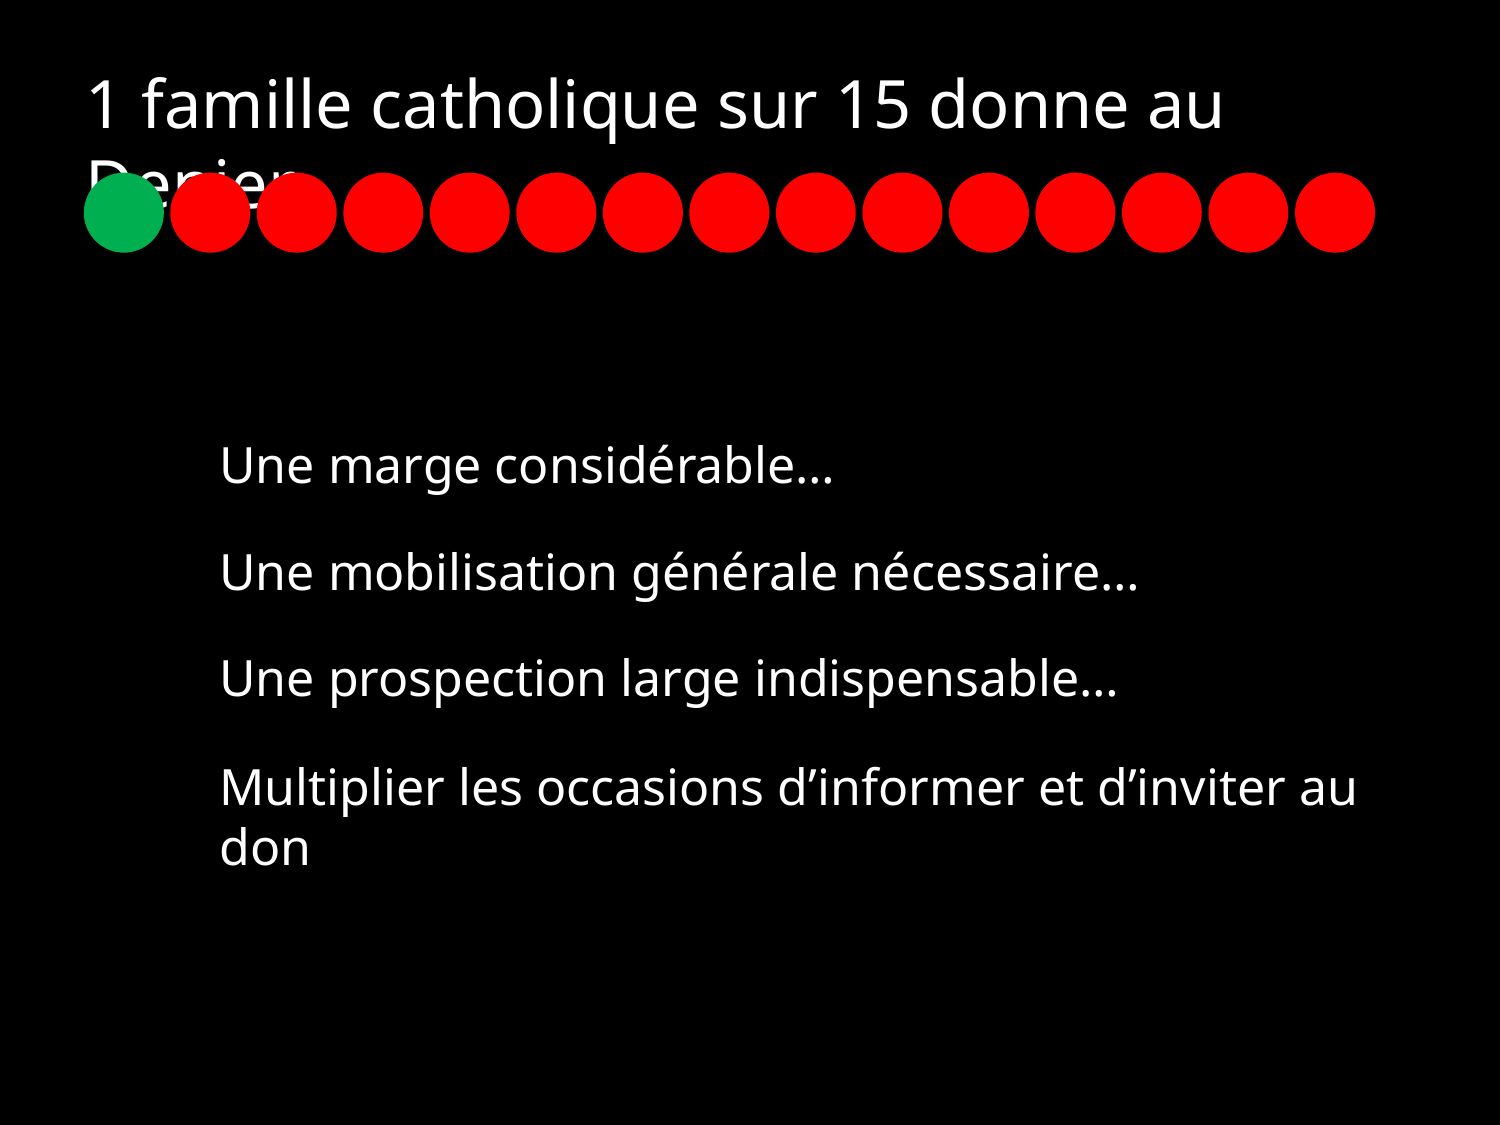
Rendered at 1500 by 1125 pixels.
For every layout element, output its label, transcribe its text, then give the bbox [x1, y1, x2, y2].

text_box [343, 172, 424, 253]
text_box [170, 172, 251, 253]
text_box [516, 172, 597, 253]
text_box [83, 172, 164, 253]
text_box [429, 172, 510, 253]
text_box [602, 172, 683, 253]
text_box Une mobilisation générale nécessaire… [204, 527, 1398, 613]
text_box [948, 172, 1029, 253]
text_box [689, 172, 770, 253]
text_box [1122, 172, 1202, 253]
text_box [1208, 172, 1289, 253]
text_box Une marge considérable… [204, 420, 1398, 507]
text_box Multiplier les occasions d’informer et d’inviter au don [204, 748, 1398, 835]
text_box [1035, 172, 1116, 253]
text_box Une prospection large indispensable… [204, 633, 1398, 720]
text_box 1 famille catholique sur 15 donne au Denier [70, 54, 1397, 161]
text_box [1295, 172, 1376, 253]
text_box [862, 172, 943, 253]
text_box [256, 172, 337, 253]
text_box [775, 172, 856, 253]
